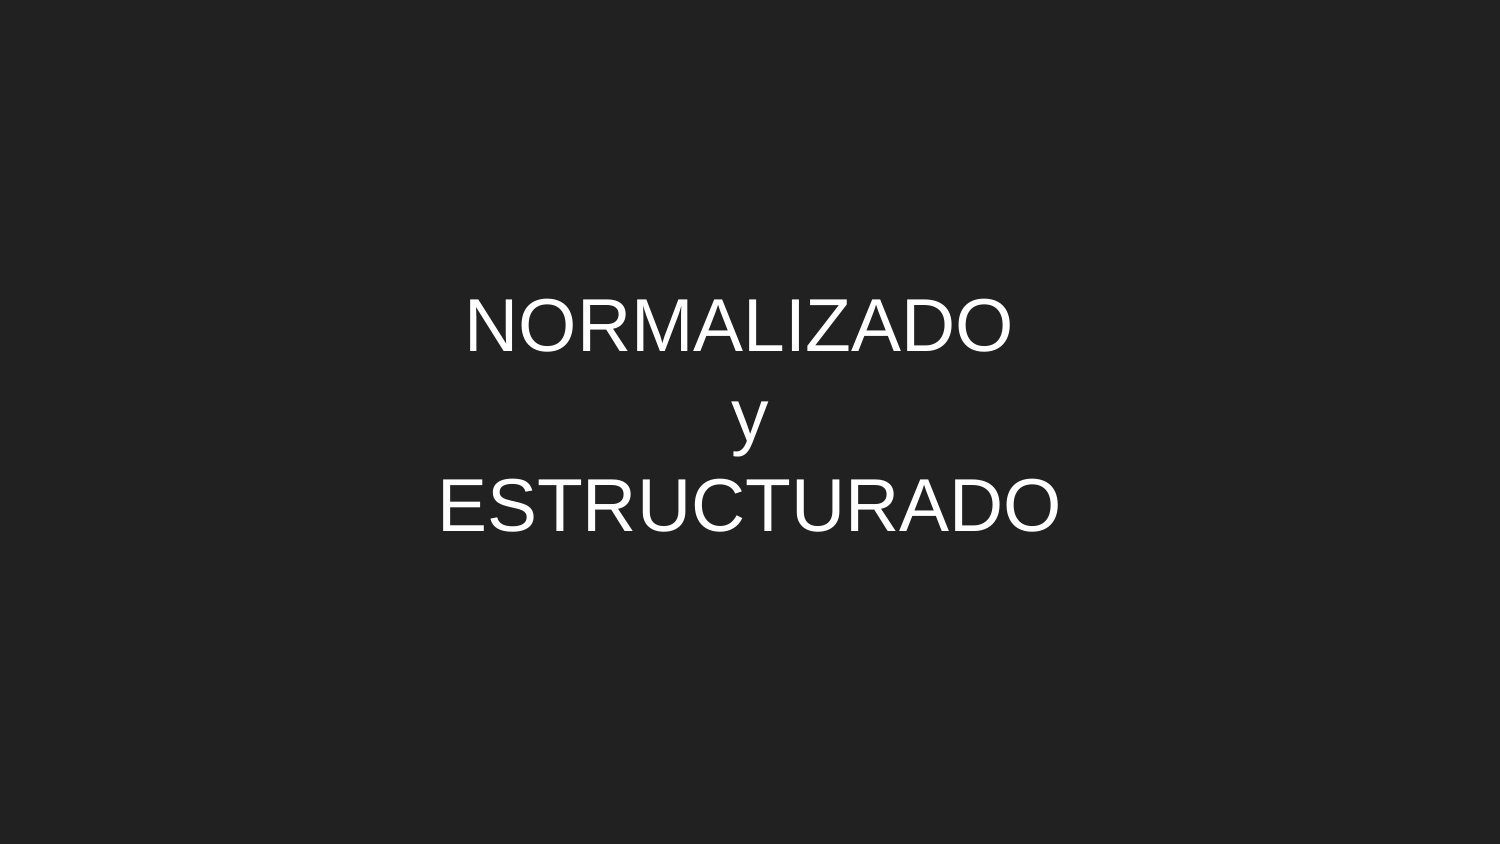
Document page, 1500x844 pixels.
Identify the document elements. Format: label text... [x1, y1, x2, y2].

title NORMALIZADO y ESTRUCTURADO [51, 224, 1449, 562]
